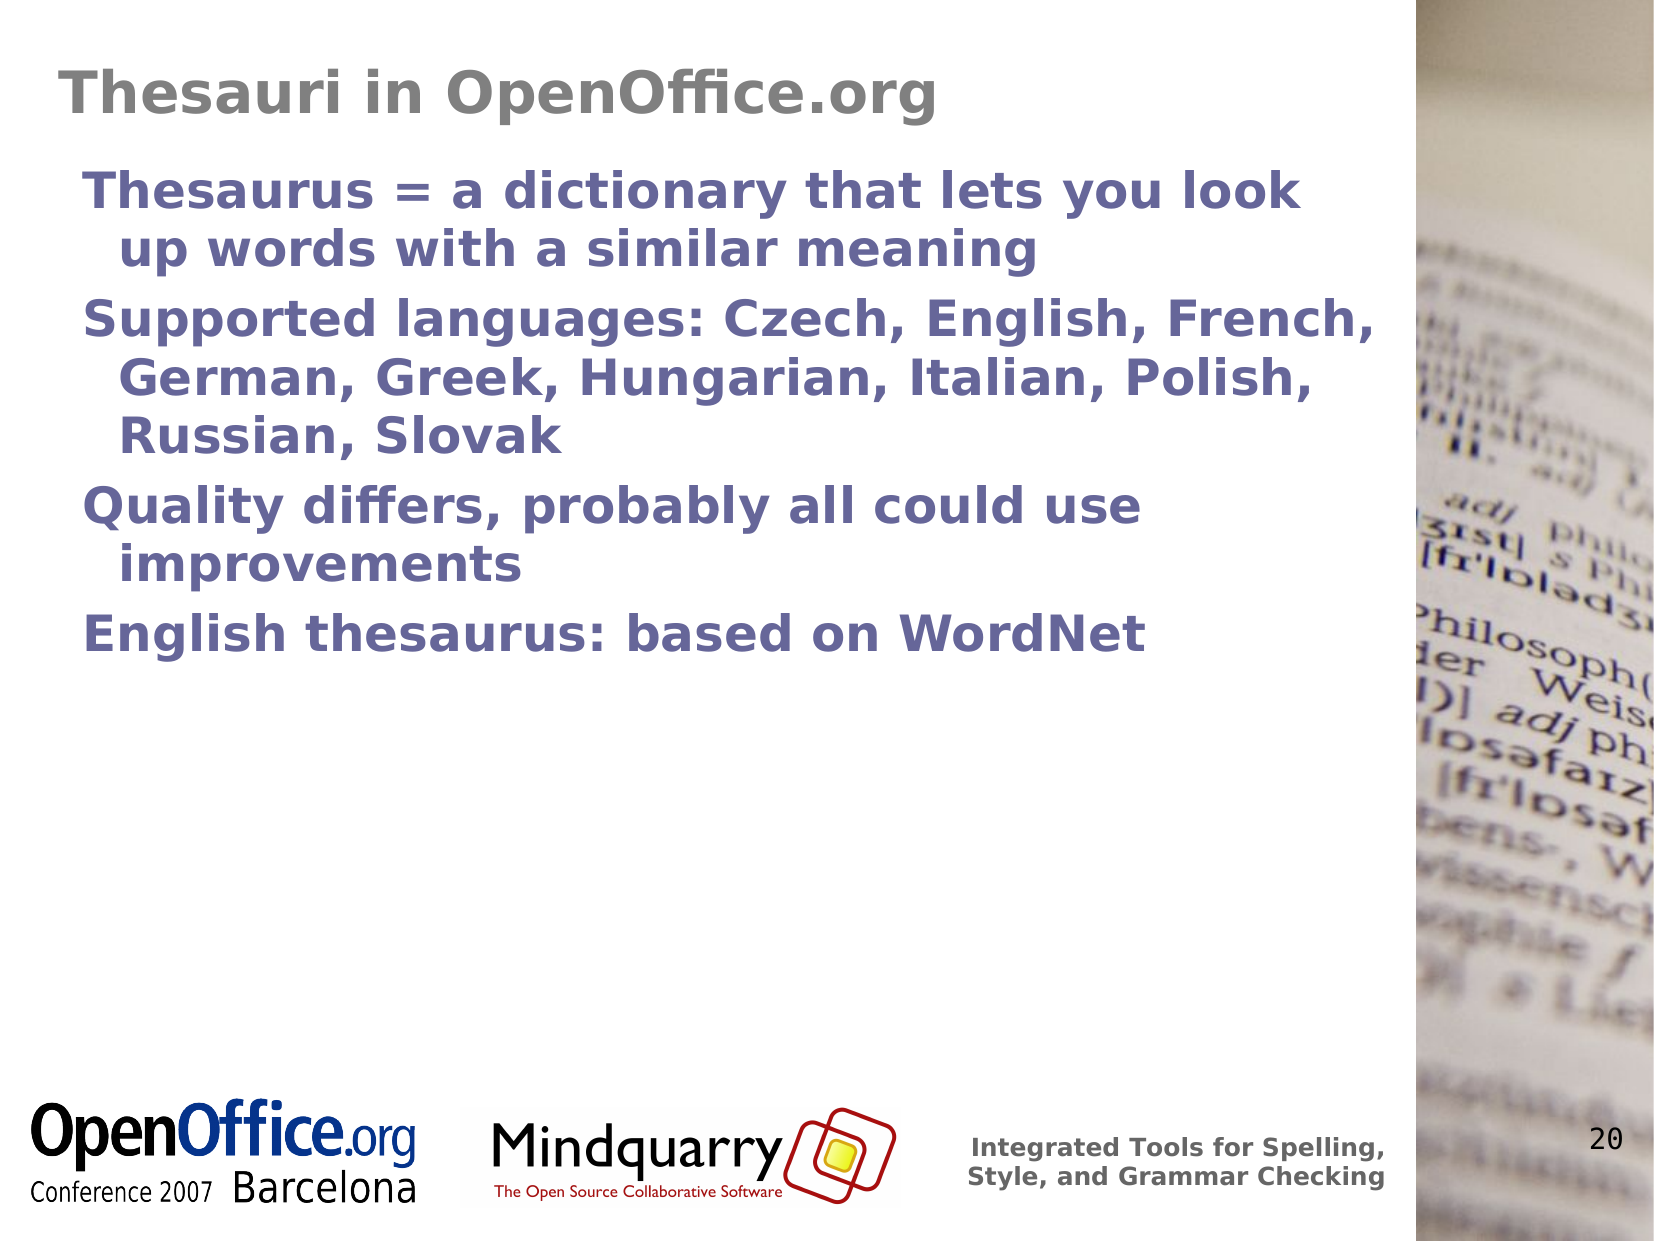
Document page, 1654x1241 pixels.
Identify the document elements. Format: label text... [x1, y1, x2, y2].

picture [31, 1098, 415, 1203]
picture [460, 1107, 901, 1208]
picture [1416, 0, 1654, 1241]
list Thesauri in OpenOffice.org Thesaurus = a dictionary that lets you look up words with a similar meaning Supported languages: Czech, English, French, German, Greek, Hungarian, Italian, Polish, Russian, Slovak Quality differs, probably all could use improvements English thesaurus: based on WordNet [59, 59, 1388, 945]
